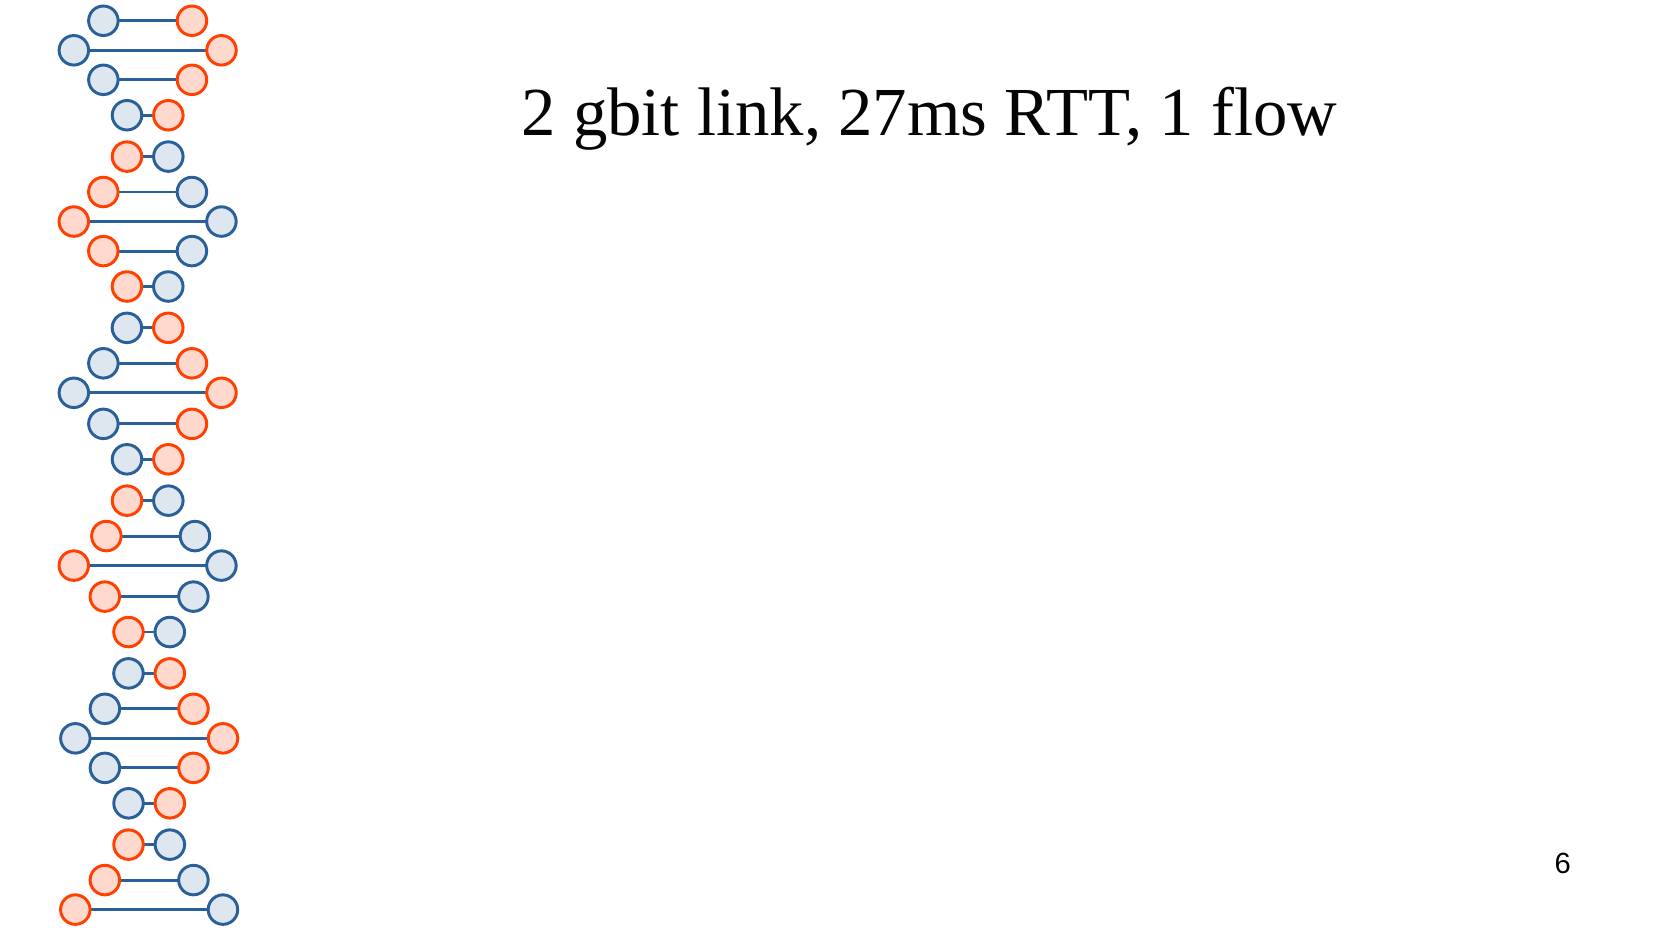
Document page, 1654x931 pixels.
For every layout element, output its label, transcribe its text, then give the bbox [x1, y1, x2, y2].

title 2 gbit link, 27ms RTT, 1 flow [265, 35, 1595, 189]
